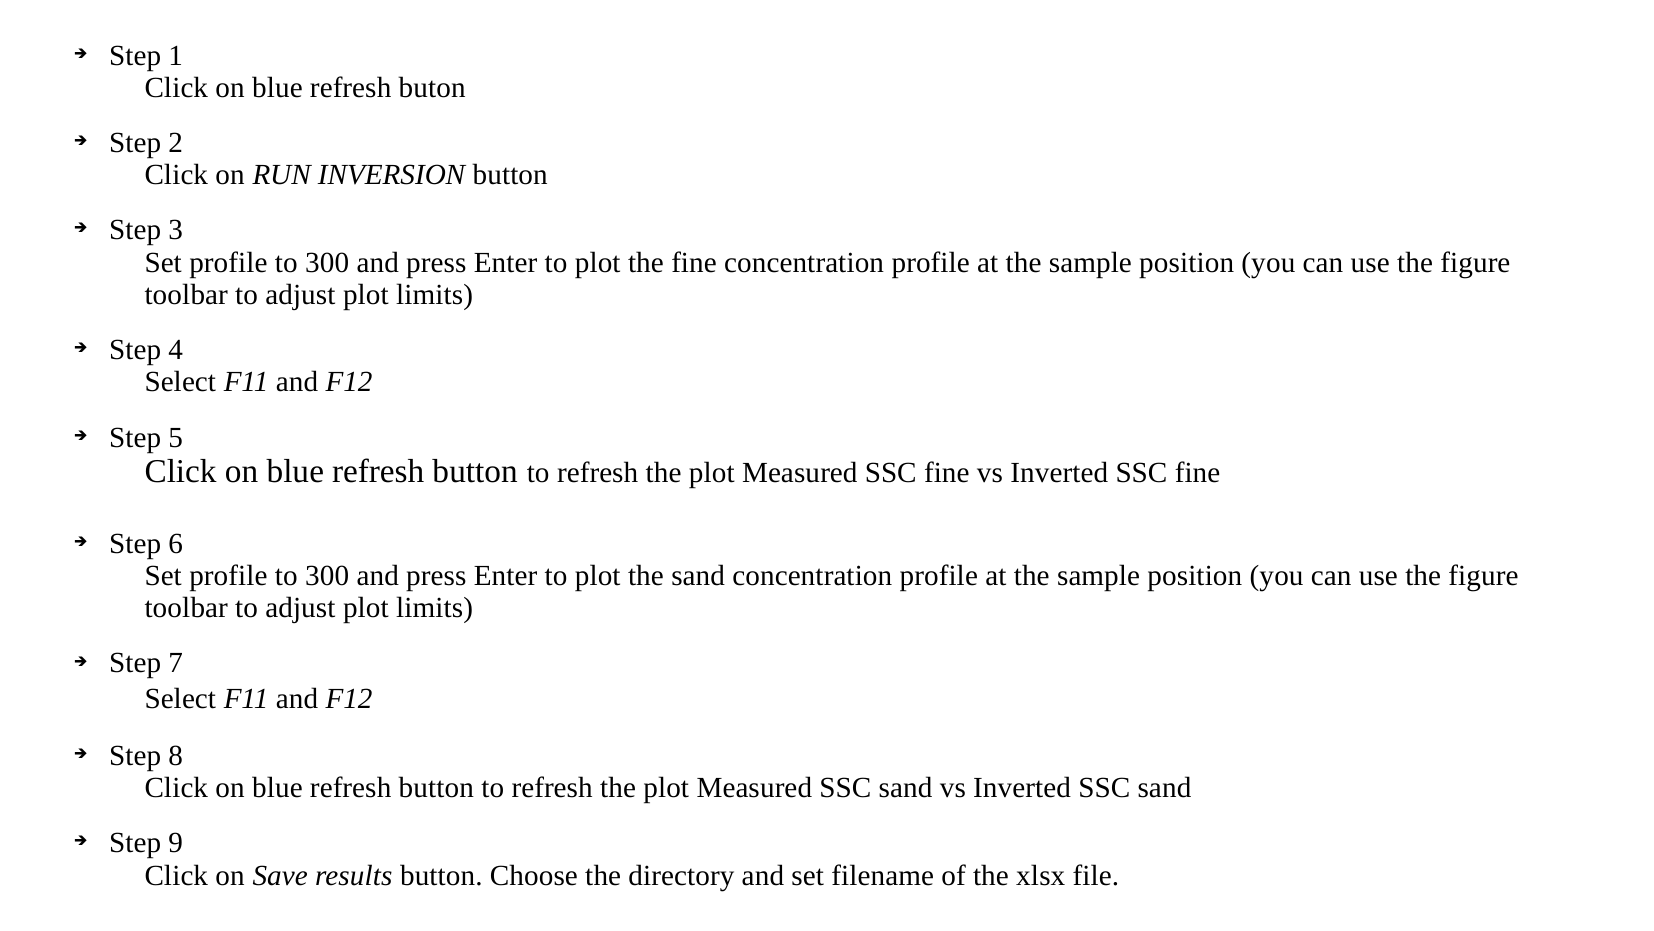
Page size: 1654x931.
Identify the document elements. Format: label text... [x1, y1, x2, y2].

text_box Step 1 Click on blue refresh buton Step 2 Click on RUN INVERSION button Step 3 Set profile to 300 and press Enter to plot the fine concentration profile at the sample position (you can use the figure toolbar to adjust plot limits) Step 4 Select F11 and F12 Step 5 Click on blue refresh button to refresh the plot Measured SSC fine vs Inverted SSC fine Step 6 Set profile to 300 and press Enter to plot the sand concentration profile at the sample position (you can use the figure toolbar to adjust plot limits) Step 7 Select F11 and F12 Step 8 Click on blue refresh button to refresh the plot Measured SSC sand vs Inverted SSC sand Step 9 Click on Save results button. Choose the directory and set filename of the xlsx file. [59, 31, 1595, 899]
